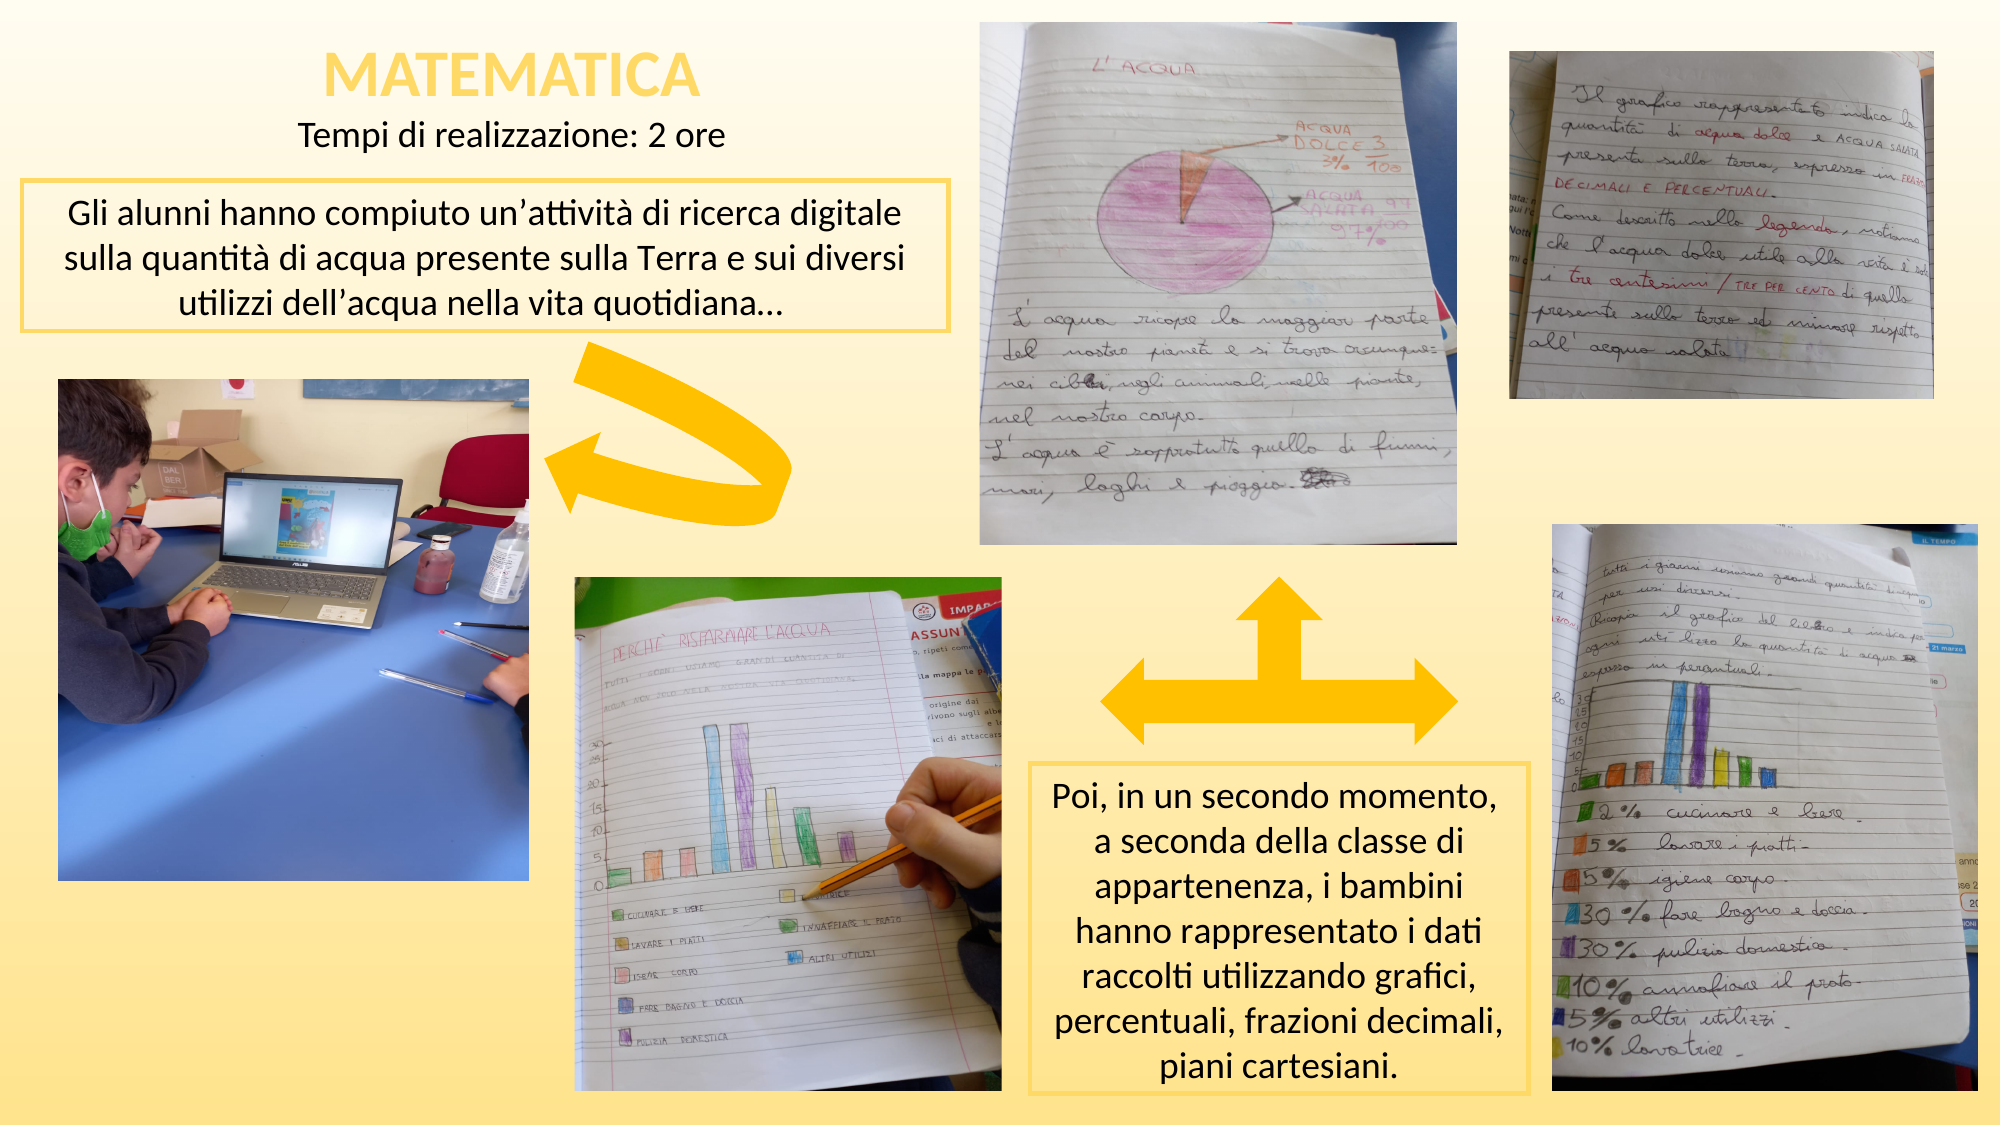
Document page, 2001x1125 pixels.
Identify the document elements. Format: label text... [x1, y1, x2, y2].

text_box Poi, in un secondo momento, a seconda della classe di appartenenza, i bambini hanno rappresentato i dati raccolti utilizzando grafici, percentuali, frazioni decimali, piani cartesiani. [1030, 763, 1528, 1093]
text_box MATEMATICA Tempi di realizzazione: 2 ore [22, 22, 979, 209]
text_box Gli alunni hanno compiuto un’attività di ricerca digitale sulla quantità di acqua presente sulla Terra e sui diversi utilizzi dell’acqua nella vita quotidiana… [22, 181, 948, 331]
picture [574, 577, 1002, 1091]
picture [1552, 524, 1978, 1091]
picture [58, 379, 529, 881]
text_box [1101, 577, 1457, 743]
text_box [545, 342, 791, 526]
picture [1509, 51, 1934, 399]
picture [979, 22, 1457, 545]
